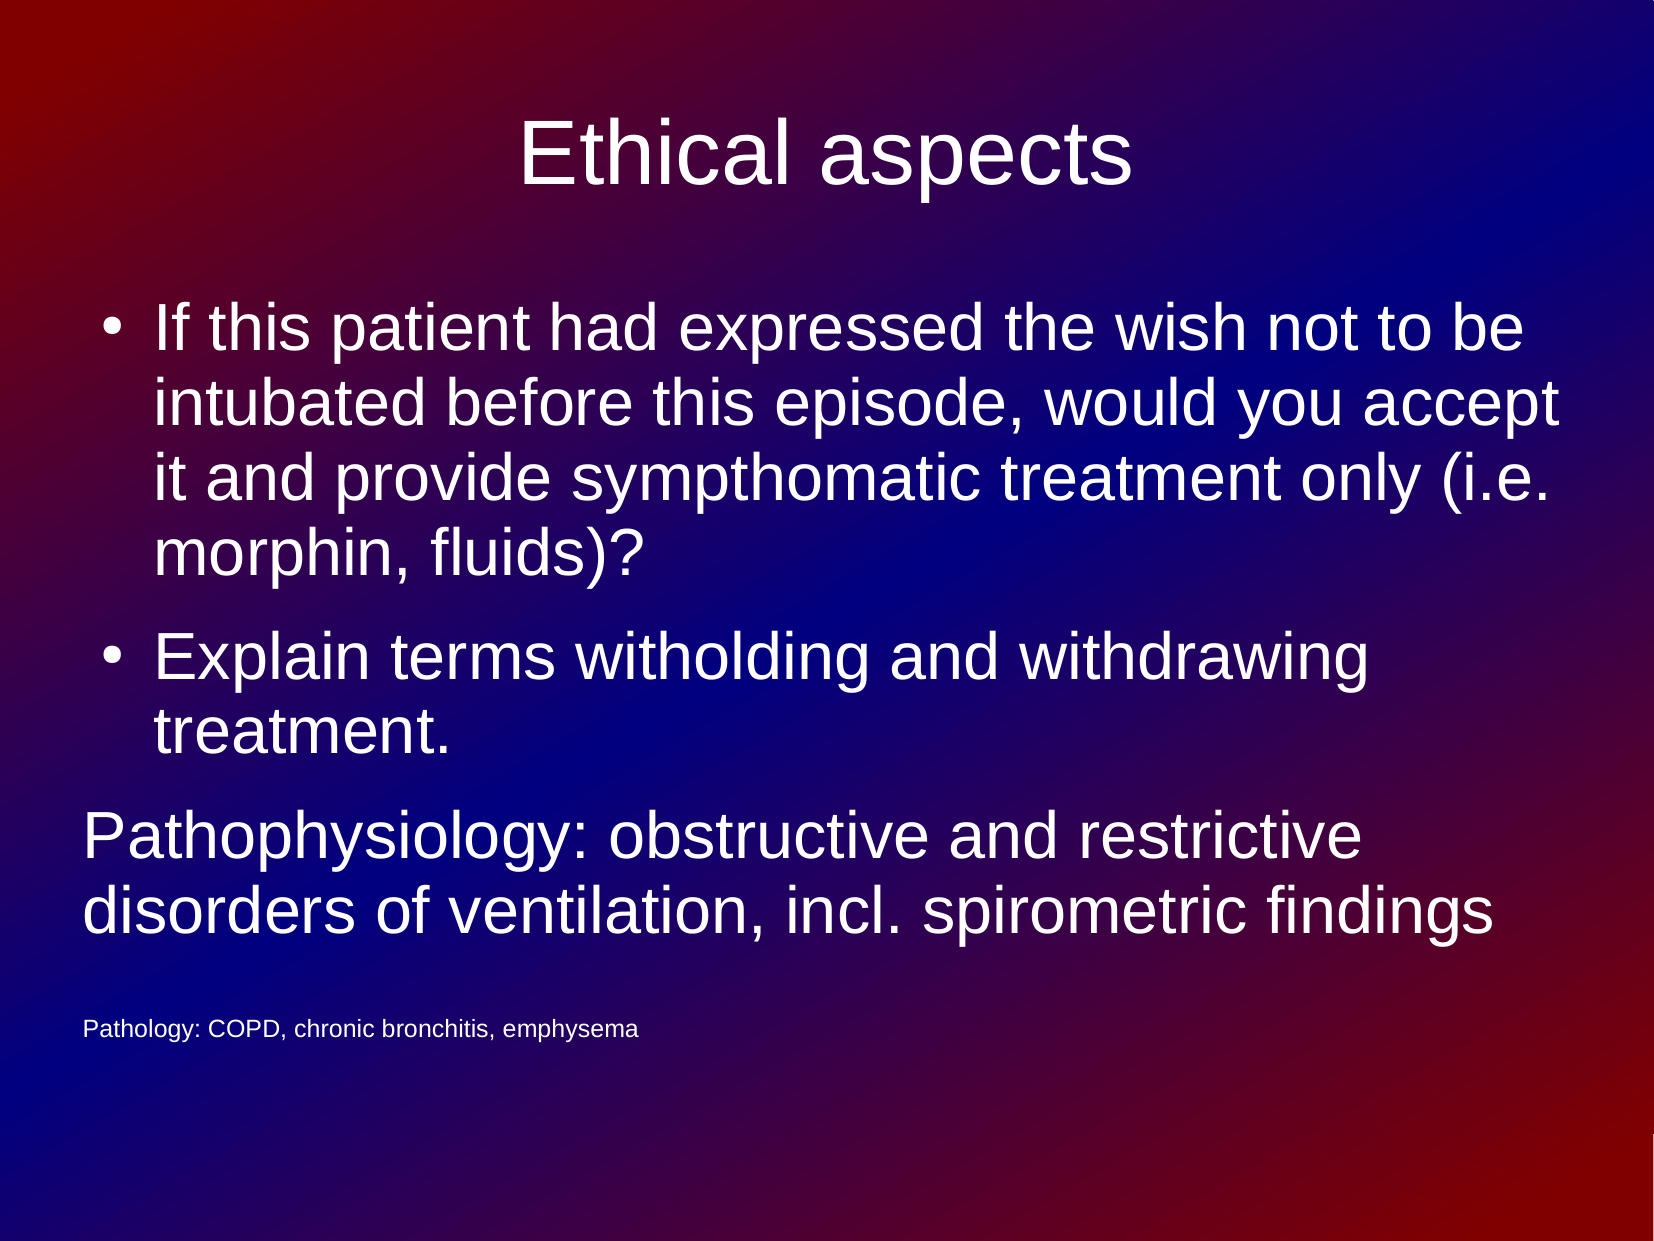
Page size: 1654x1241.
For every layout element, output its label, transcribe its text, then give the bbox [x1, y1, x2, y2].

title Ethical aspects [82, 56, 1571, 250]
list If this patient had expressed the wish not to be intubated before this episode, would you accept it and provide sympthomatic treatment only (i.e. morphin, fluids)? Explain terms witholding and withdrawing treatment. Pathophysiology: obstructive and restrictive disorders of ventilation, incl. spirometric findings Pathology: COPD, chronic bronchitis, emphysema [82, 290, 1571, 1094]
